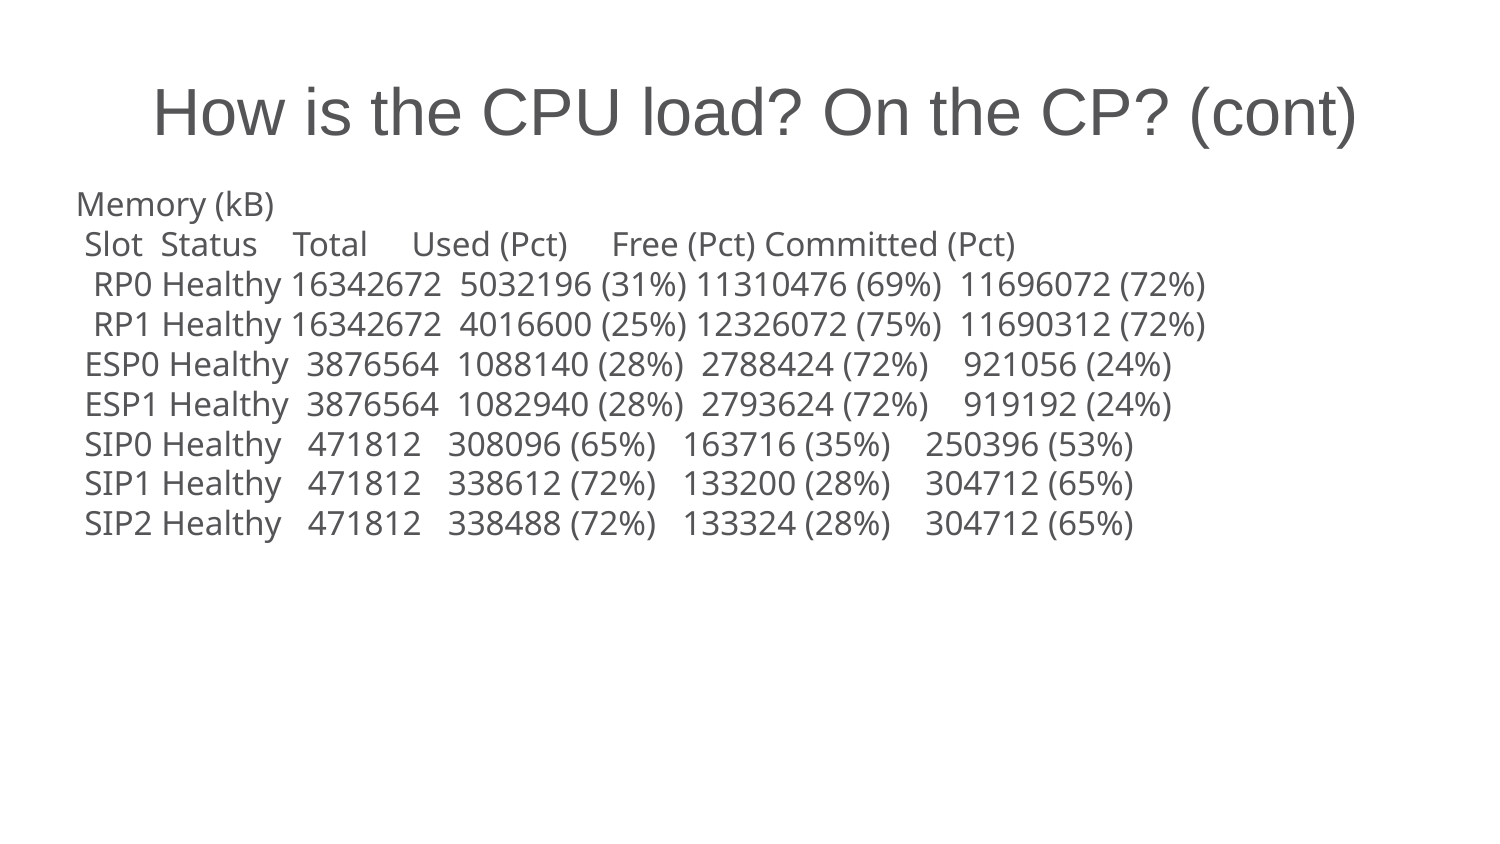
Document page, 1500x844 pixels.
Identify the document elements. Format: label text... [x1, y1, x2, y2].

title How is the CPU load? On the CP? (cont) [71, 55, 1441, 177]
list Memory (kB) Slot Status Total Used (Pct) Free (Pct) Committed (Pct) RP0 Healthy 16342672 5032196 (31%) 11310476 (69%) 11696072 (72%) RP1 Healthy 16342672 4016600 (25%) 12326072 (75%) 11690312 (72%) ESP0 Healthy 3876564 1088140 (28%) 2788424 (72%) 921056 (24%) ESP1 Healthy 3876564 1082940 (28%) 2793624 (72%) 919192 (24%) SIP0 Healthy 471812 308096 (65%) 163716 (35%) 250396 (53%) SIP1 Healthy 471812 338612 (72%) 133200 (28%) 304712 (65%) SIP2 Healthy 471812 338488 (72%) 133324 (28%) 304712 (65%) [41, 176, 1468, 741]
